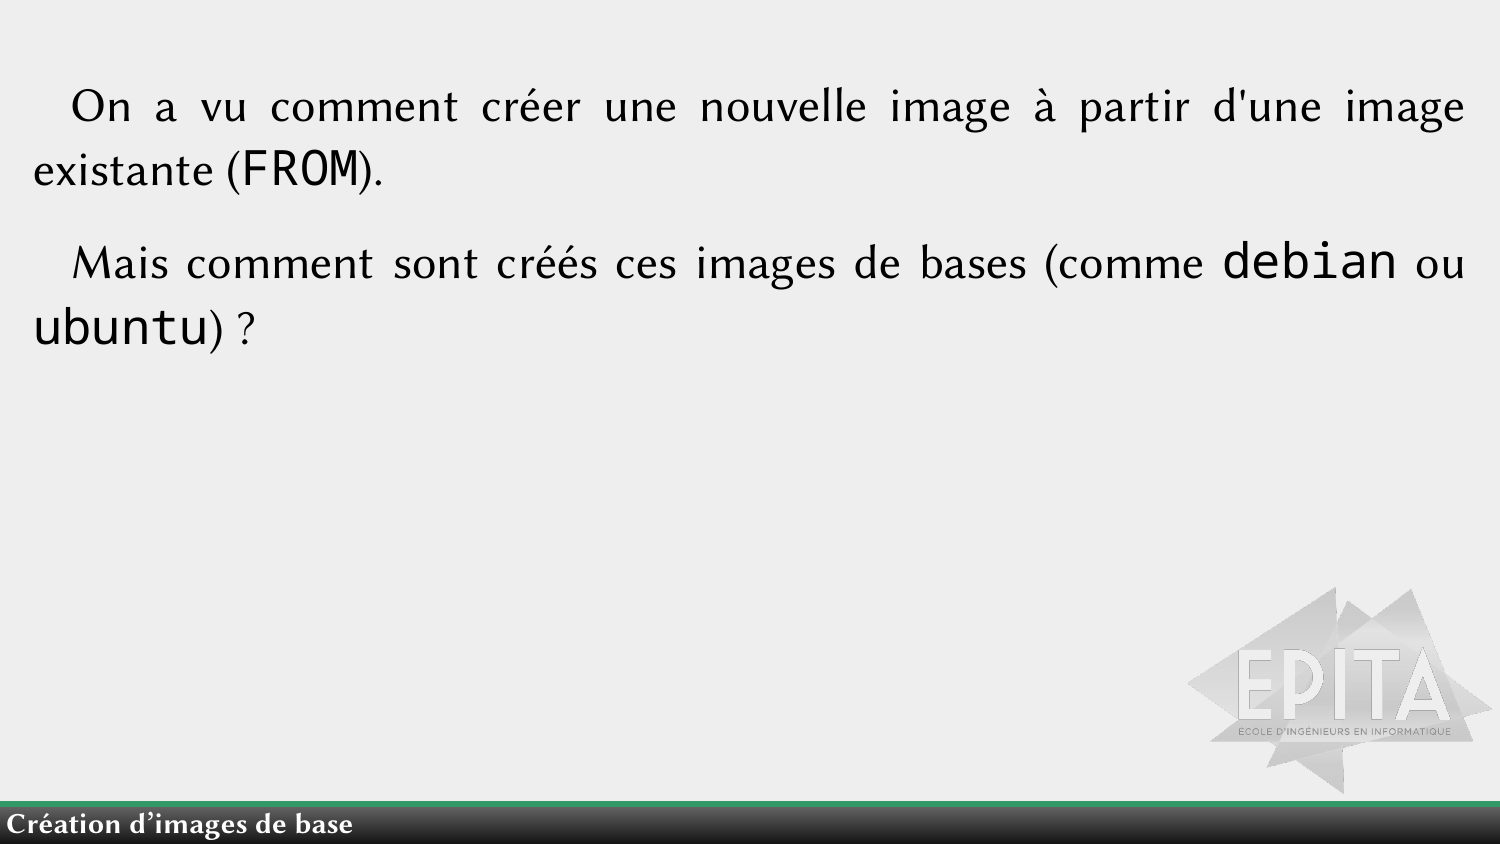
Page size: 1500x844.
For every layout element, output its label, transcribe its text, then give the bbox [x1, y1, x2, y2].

list On a vu comment créer une nouvelle image à partir d'une image existante (FROM). Mais comment sont créés ces images de bases (comme debian ou ubuntu) ? [33, 76, 1467, 361]
title Création d’images de base [5, 801, 1075, 844]
picture [1187, 587, 1492, 794]
